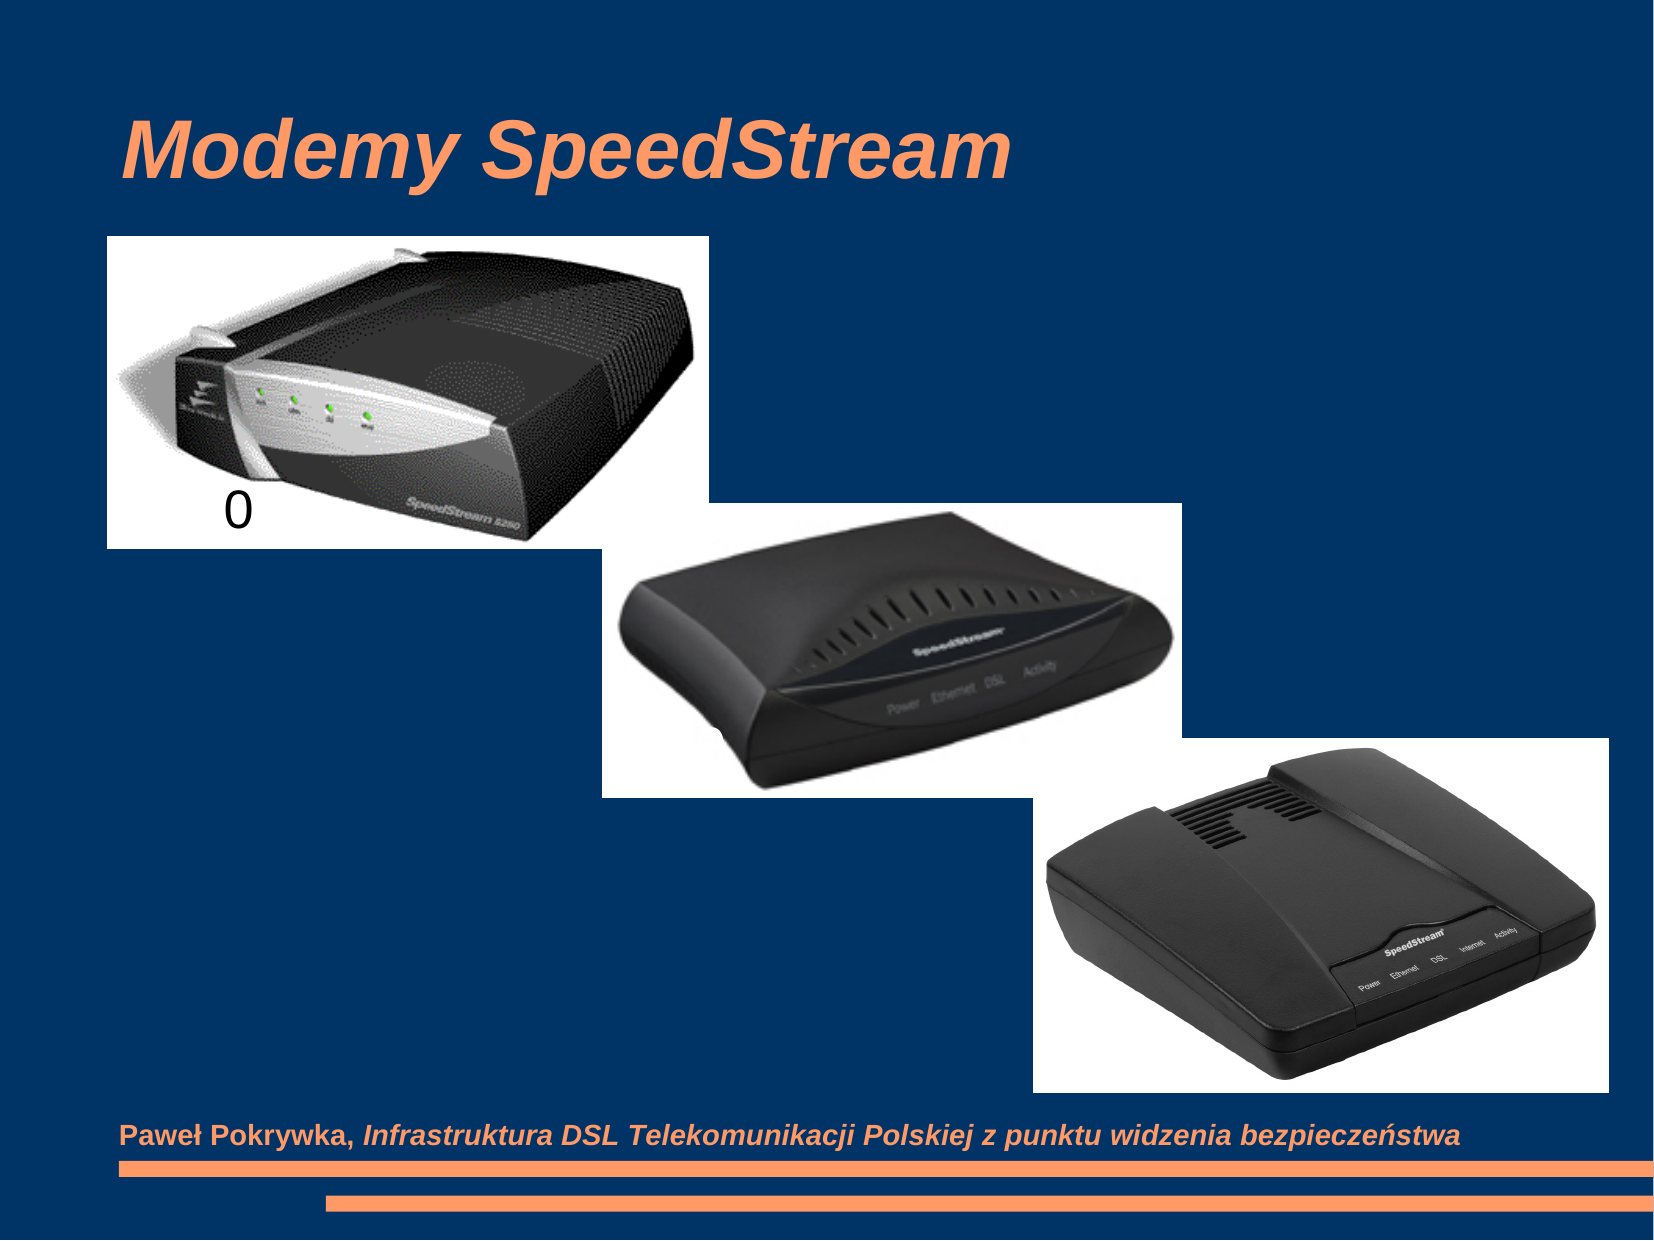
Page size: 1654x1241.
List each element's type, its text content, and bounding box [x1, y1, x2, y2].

text_box 5660 [118, 472, 269, 548]
text_box 5100 [590, 708, 742, 785]
title Modemy SpeedStream [121, 46, 1534, 254]
text_box 4100 [1033, 1003, 1185, 1080]
picture [107, 236, 1609, 1093]
text_box Paweł Pokrywka, Infrastruktura DSL Telekomunikacji Polskiej z punktu widzenia bezpieczeństwa [104, 1111, 1623, 1160]
